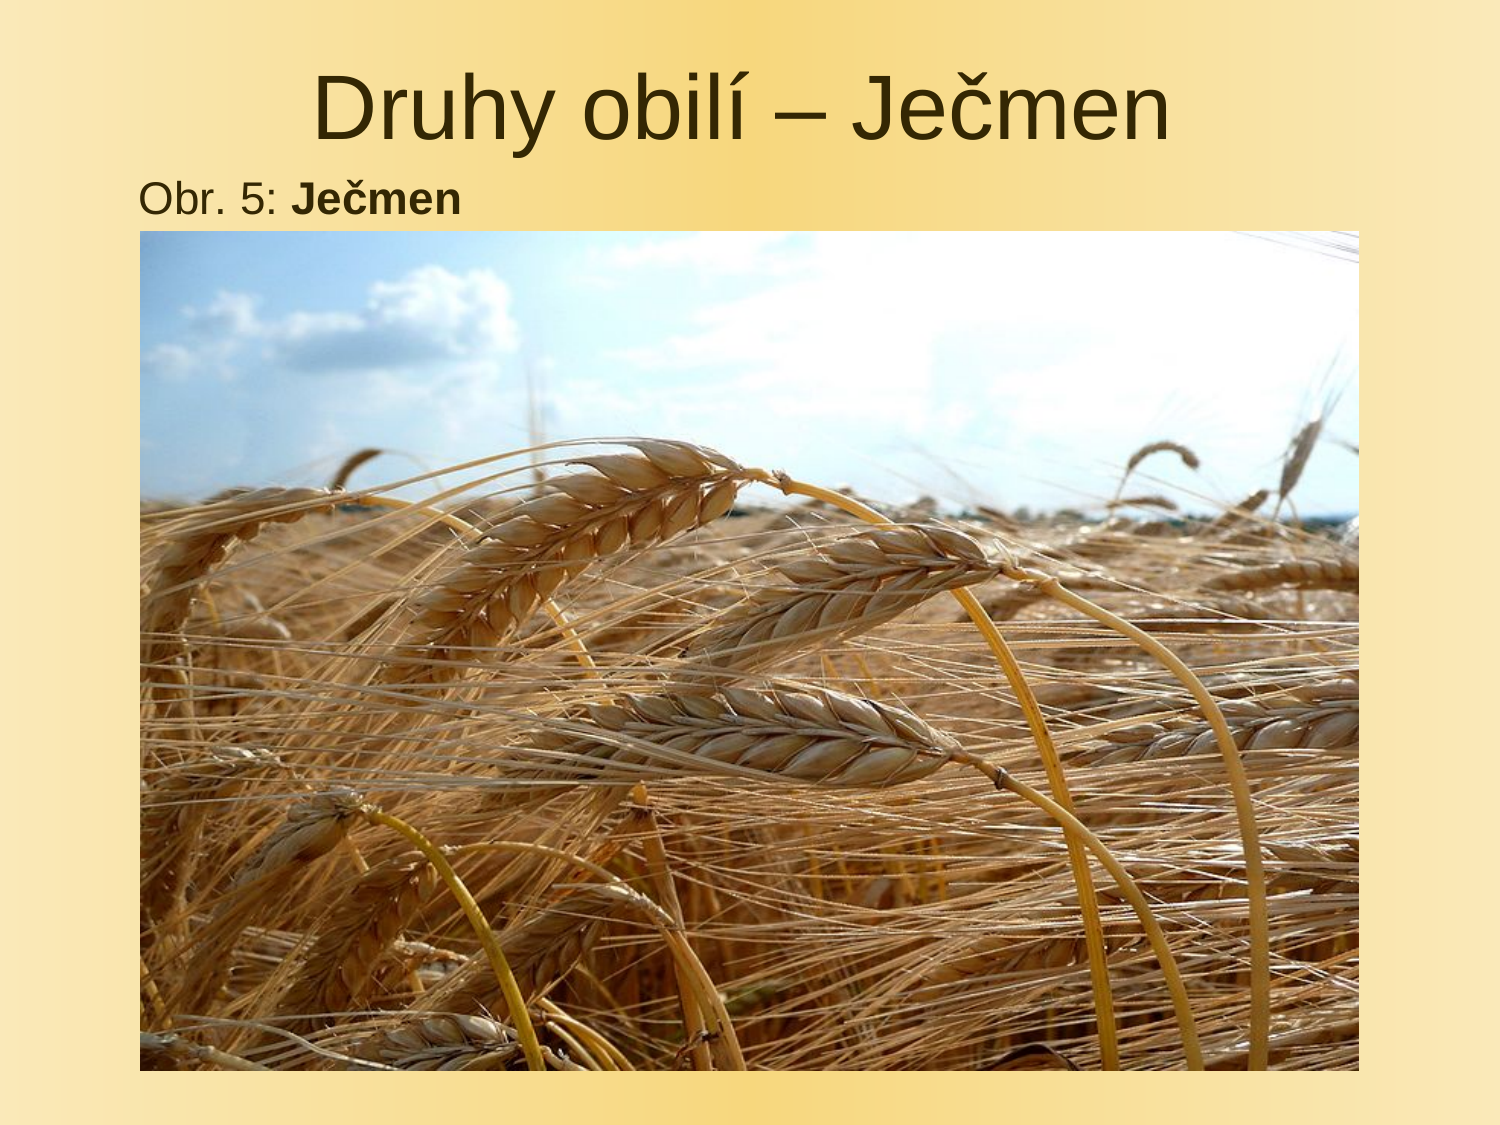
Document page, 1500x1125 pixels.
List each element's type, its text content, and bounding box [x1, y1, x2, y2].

title Druhy obilí – Ječmen [105, 35, 1381, 171]
picture [140, 231, 1359, 1071]
text_box Obr. 5: Ječmen [123, 160, 1341, 232]
